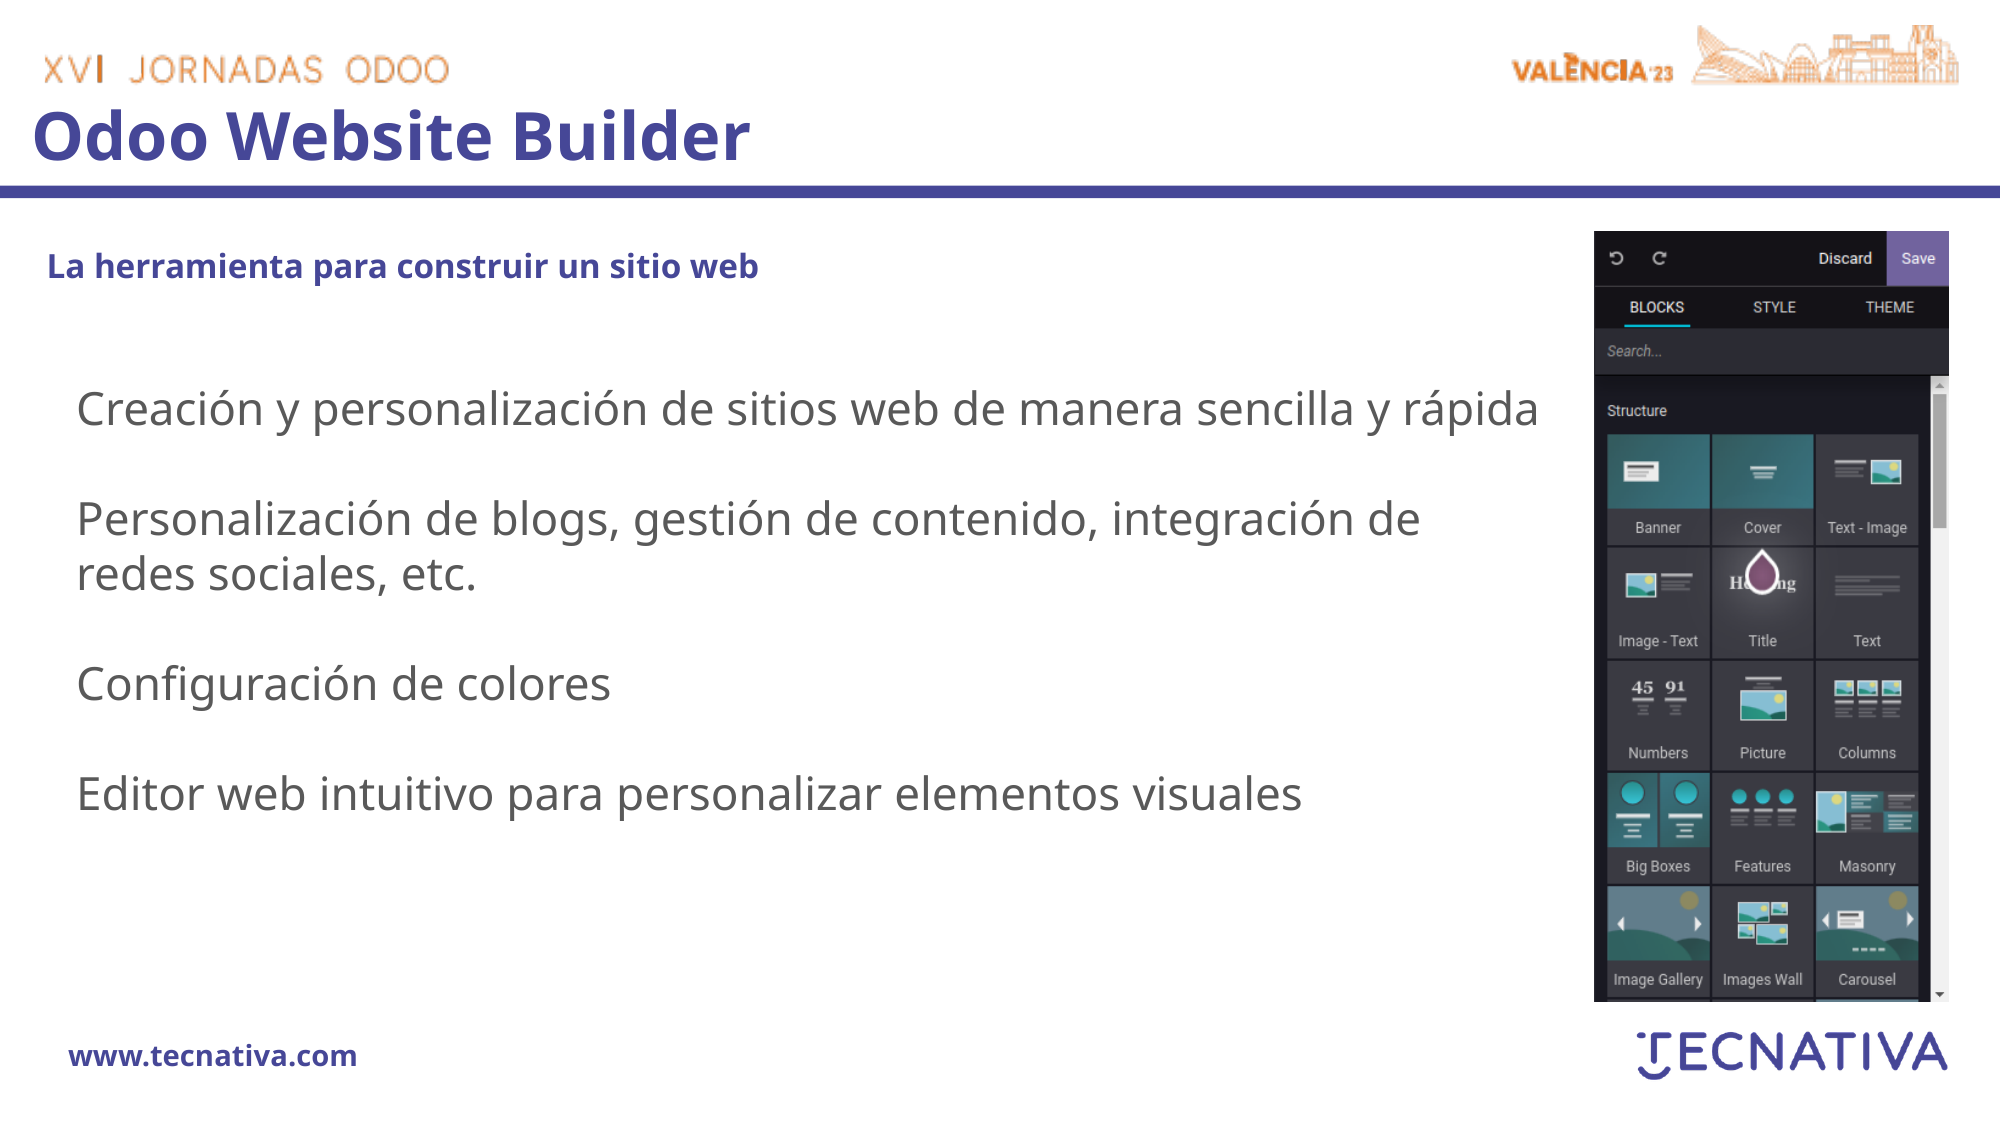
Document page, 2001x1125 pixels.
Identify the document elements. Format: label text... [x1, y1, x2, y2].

picture [44, 25, 1959, 95]
text_box www.tecnativa.com [53, 1033, 1085, 1080]
text_box Creación y personalización de sitios web de manera sencilla y rápida Personalización de blogs, gestión de contenido, integración de redes sociales, etc. Configuración de colores Editor web intuitivo para personalizar elementos visuales [61, 372, 1565, 863]
text_box La herramienta para construir un sitio web [31, 241, 1063, 293]
text_box Odoo Website Builder [31, 102, 1421, 207]
picture [1594, 231, 1977, 1104]
